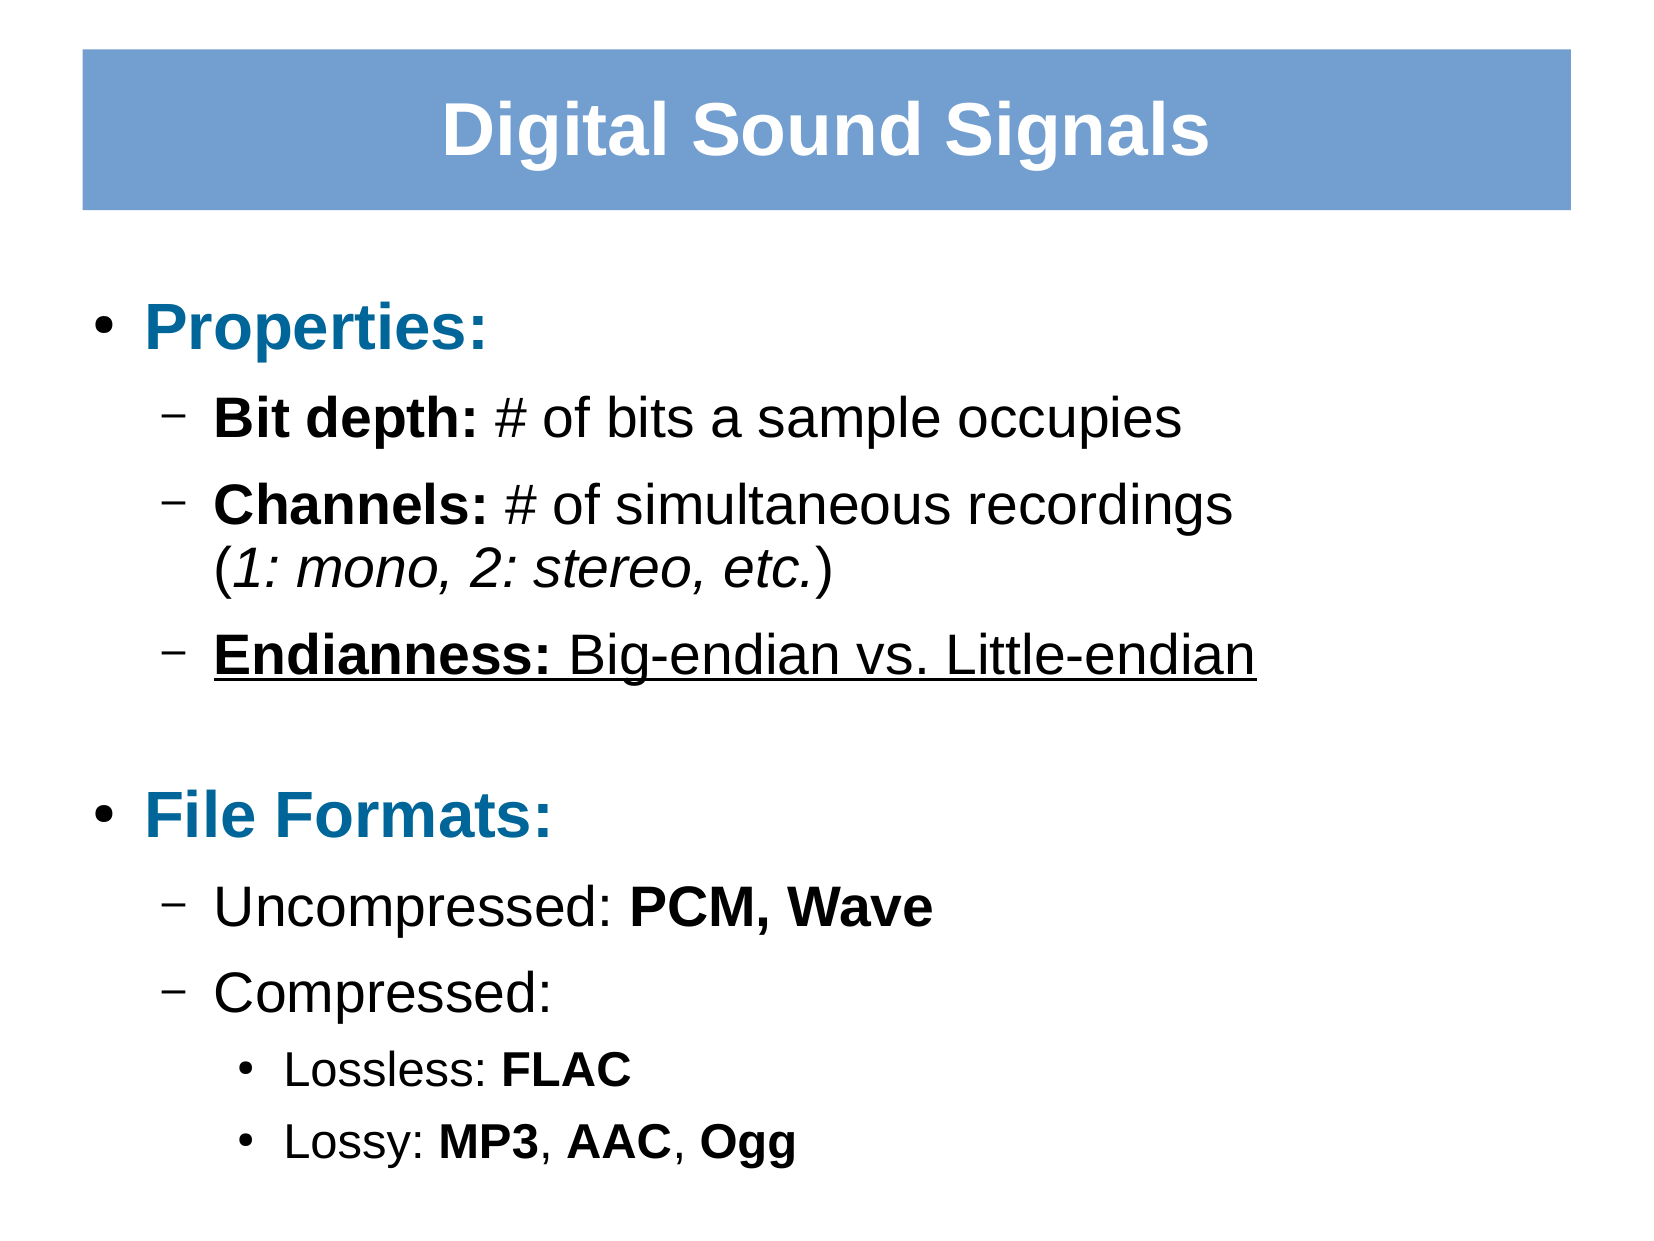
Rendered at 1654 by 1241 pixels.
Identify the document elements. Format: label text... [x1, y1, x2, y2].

list Properties: Bit depth: # of bits a sample occupies Channels: # of simultaneous recordings (1: mono, 2: stereo, etc.) Endianness: Big-endian vs. Little-endian File Formats: Uncompressed: PCM, Wave Compressed: Lossless: FLAC Lossy: MP3, AAC, Ogg [75, 290, 1576, 1171]
title Digital Sound Signals [82, 49, 1571, 211]
